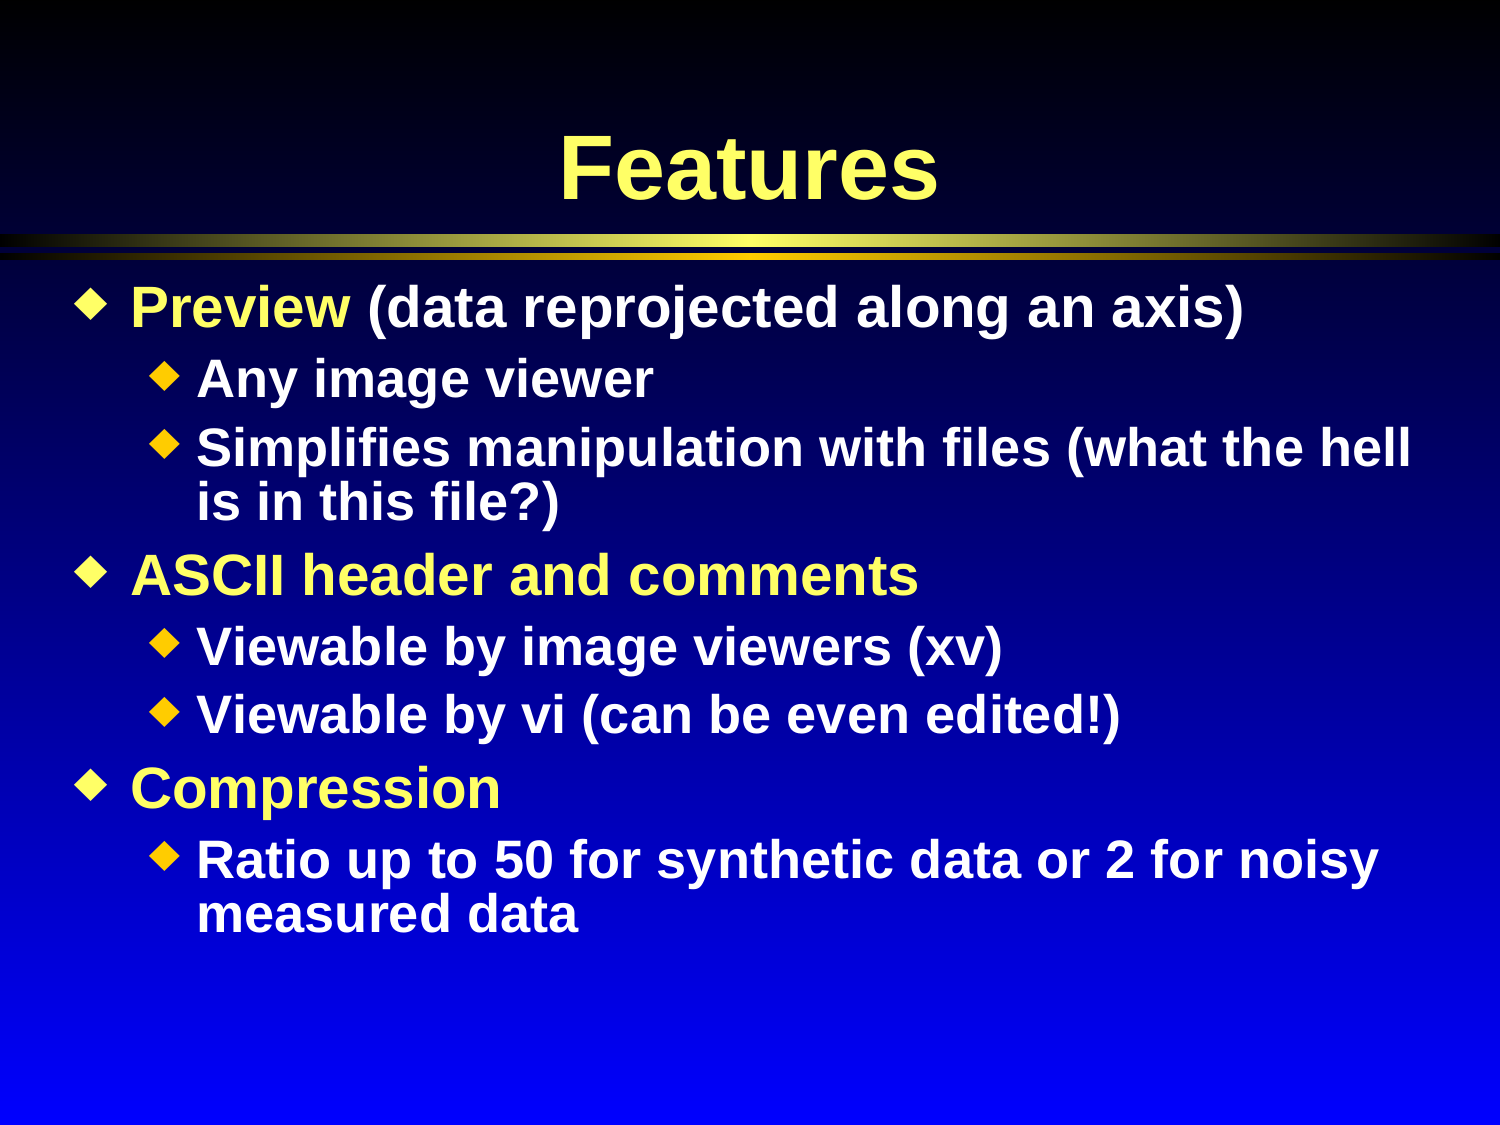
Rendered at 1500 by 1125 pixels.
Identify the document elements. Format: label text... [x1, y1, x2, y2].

title Features [39, 39, 1460, 227]
list Preview (data reprojected along an axis) Any image viewer Simplifies manipulation with files (what the hell is in this file?) ASCII header and comments Viewable by image viewers (xv) Viewable by vi (can be even edited!) Compression Ratio up to 50 for synthetic data or 2 for noisy measured data [59, 273, 1479, 1075]
